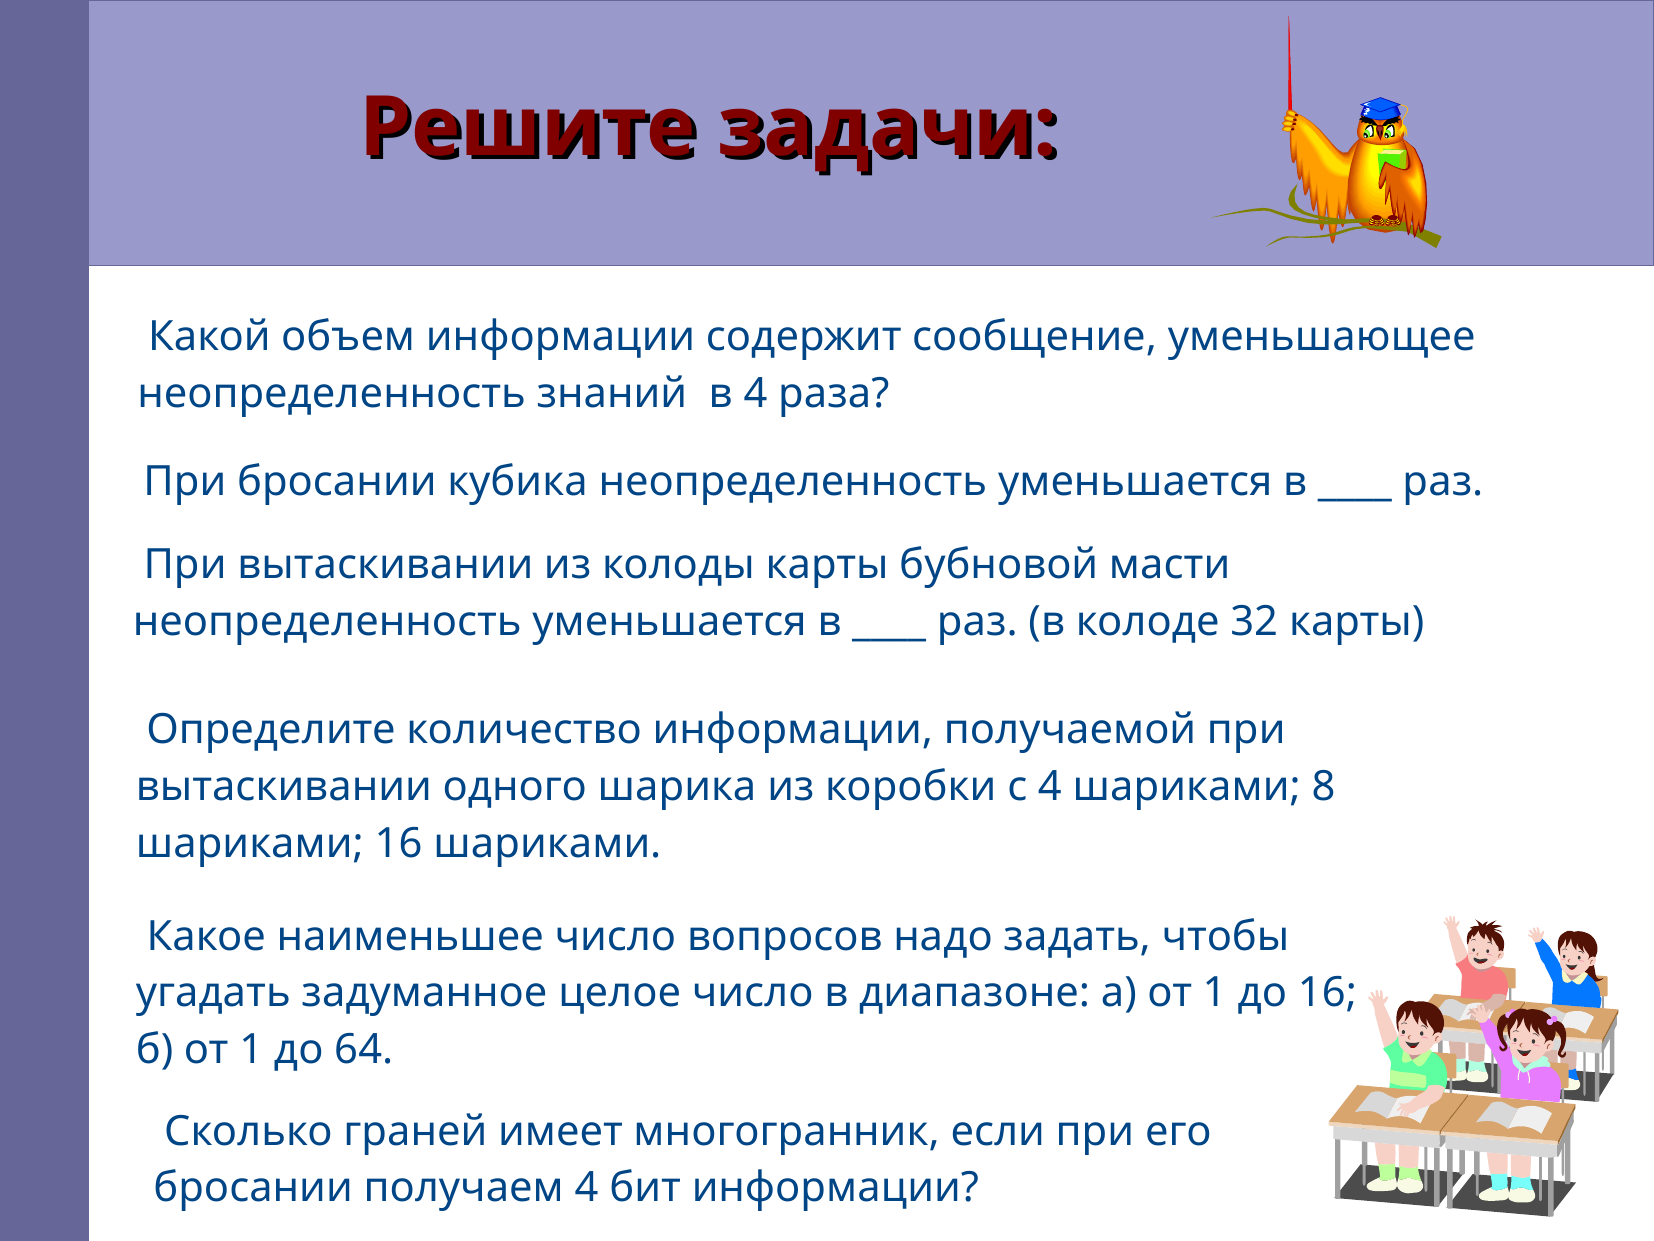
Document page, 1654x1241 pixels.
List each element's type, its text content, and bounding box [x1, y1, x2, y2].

picture [1210, 15, 1444, 266]
text_box Сколько граней имеет многогранник, если при его бросании получаем 4 бит информации? [138, 1092, 1270, 1222]
text_box Какое наименьшее число вопросов надо задать, чтобы угадать задуманное целое число в диапазоне: а) от 1 до 16; б) от 1 до 64. [121, 897, 1388, 1084]
text_box При бросании кубика неопределенность уменьшается в ____ раз. При вытаскивании из колоды карты бубновой масти неопределенность уменьшается в ____ раз. (в колоде 32 карты) [118, 442, 1591, 656]
text_box Какой объем информации содержит сообщение, уменьшающее неопределенность знаний в 4 раза? [122, 297, 1625, 428]
text_box Определите количество информации, получаемой при вытаскивании одного шарика из коробки с 4 шариками; 8 шариками; 16 шариками. [121, 690, 1418, 878]
text_box Решите задачи: [147, 59, 1210, 183]
picture [1328, 915, 1619, 1217]
